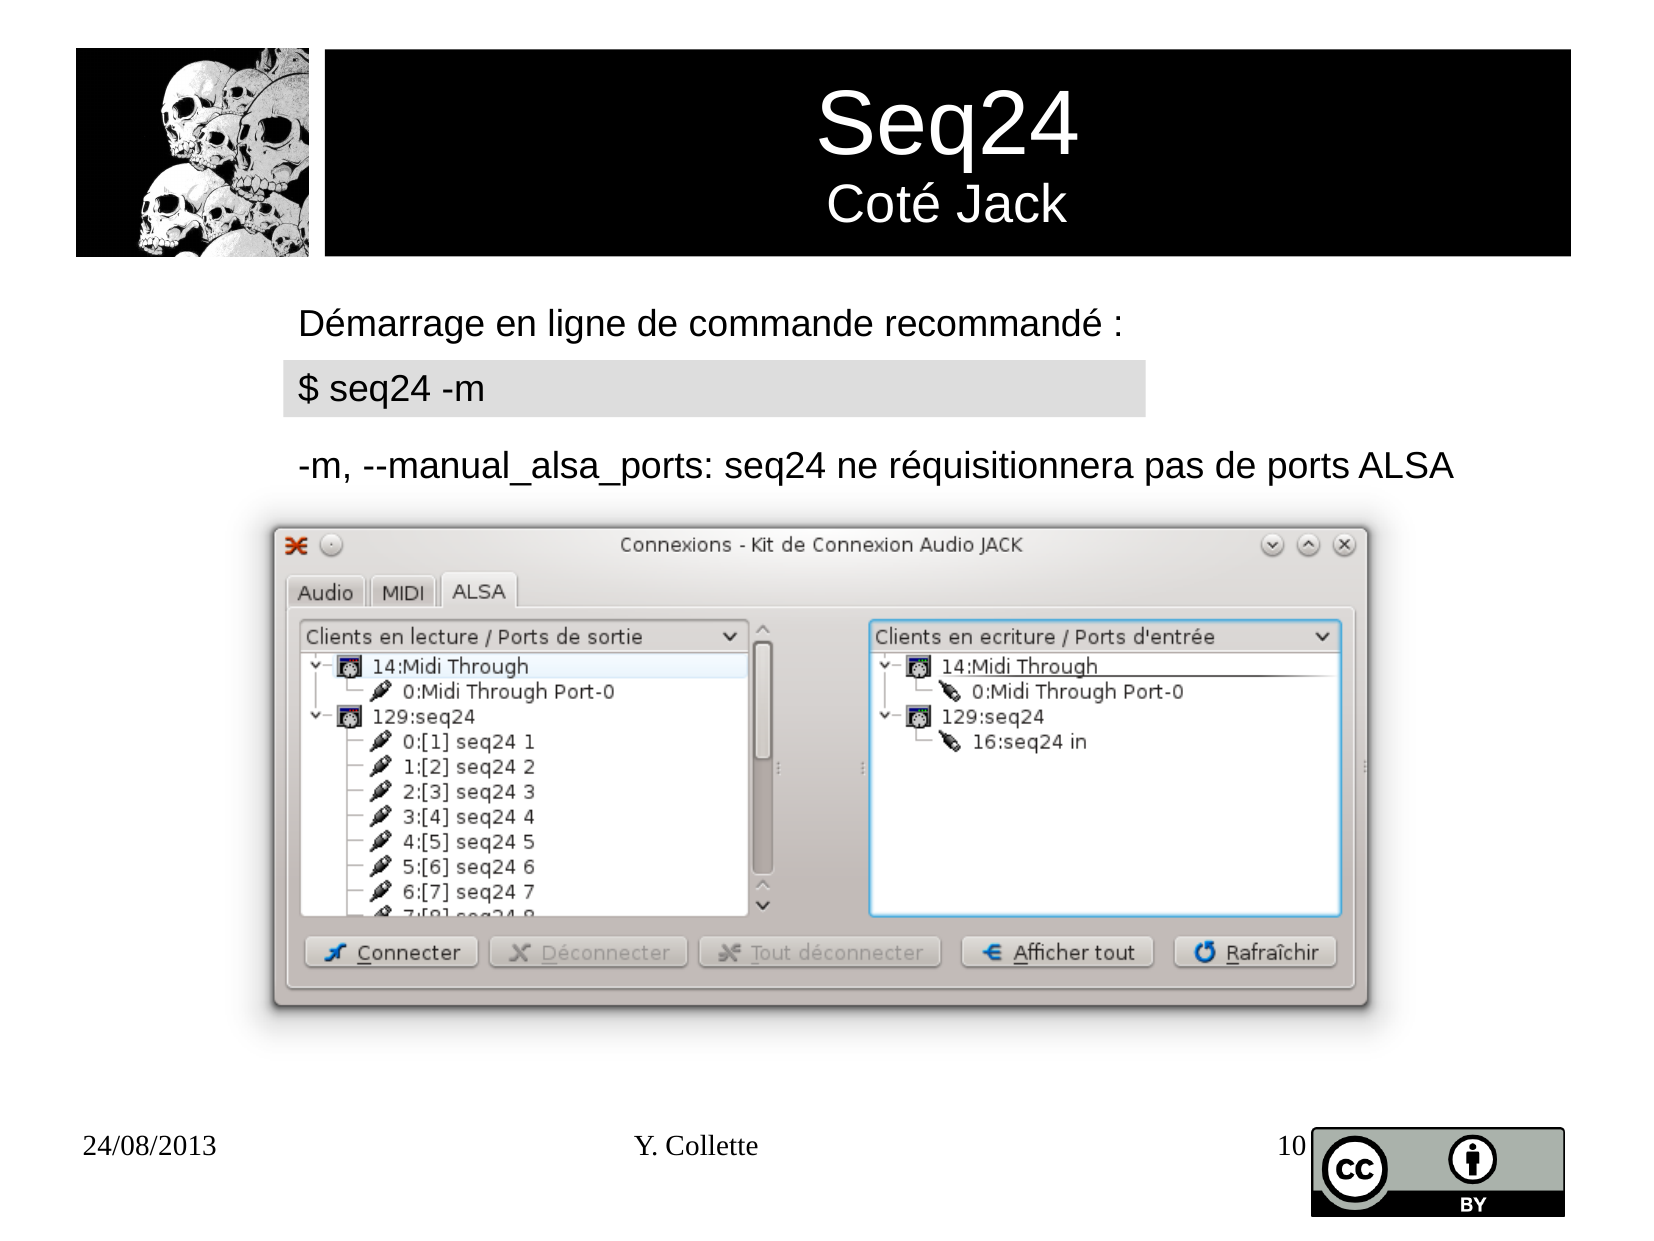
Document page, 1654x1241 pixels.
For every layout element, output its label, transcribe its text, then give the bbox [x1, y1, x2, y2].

title Seq24 Coté Jack [324, 49, 1571, 257]
text_box $ seq24 -m [283, 360, 1146, 418]
text_box Démarrage en ligne de commande recommandé : [283, 295, 1146, 353]
picture [76, 48, 309, 257]
picture [212, 466, 1430, 1068]
text_box -m, --manual_alsa_ports: seq24 ne réquisitionnera pas de ports ALSA [283, 437, 1489, 494]
picture [1311, 1127, 1565, 1217]
